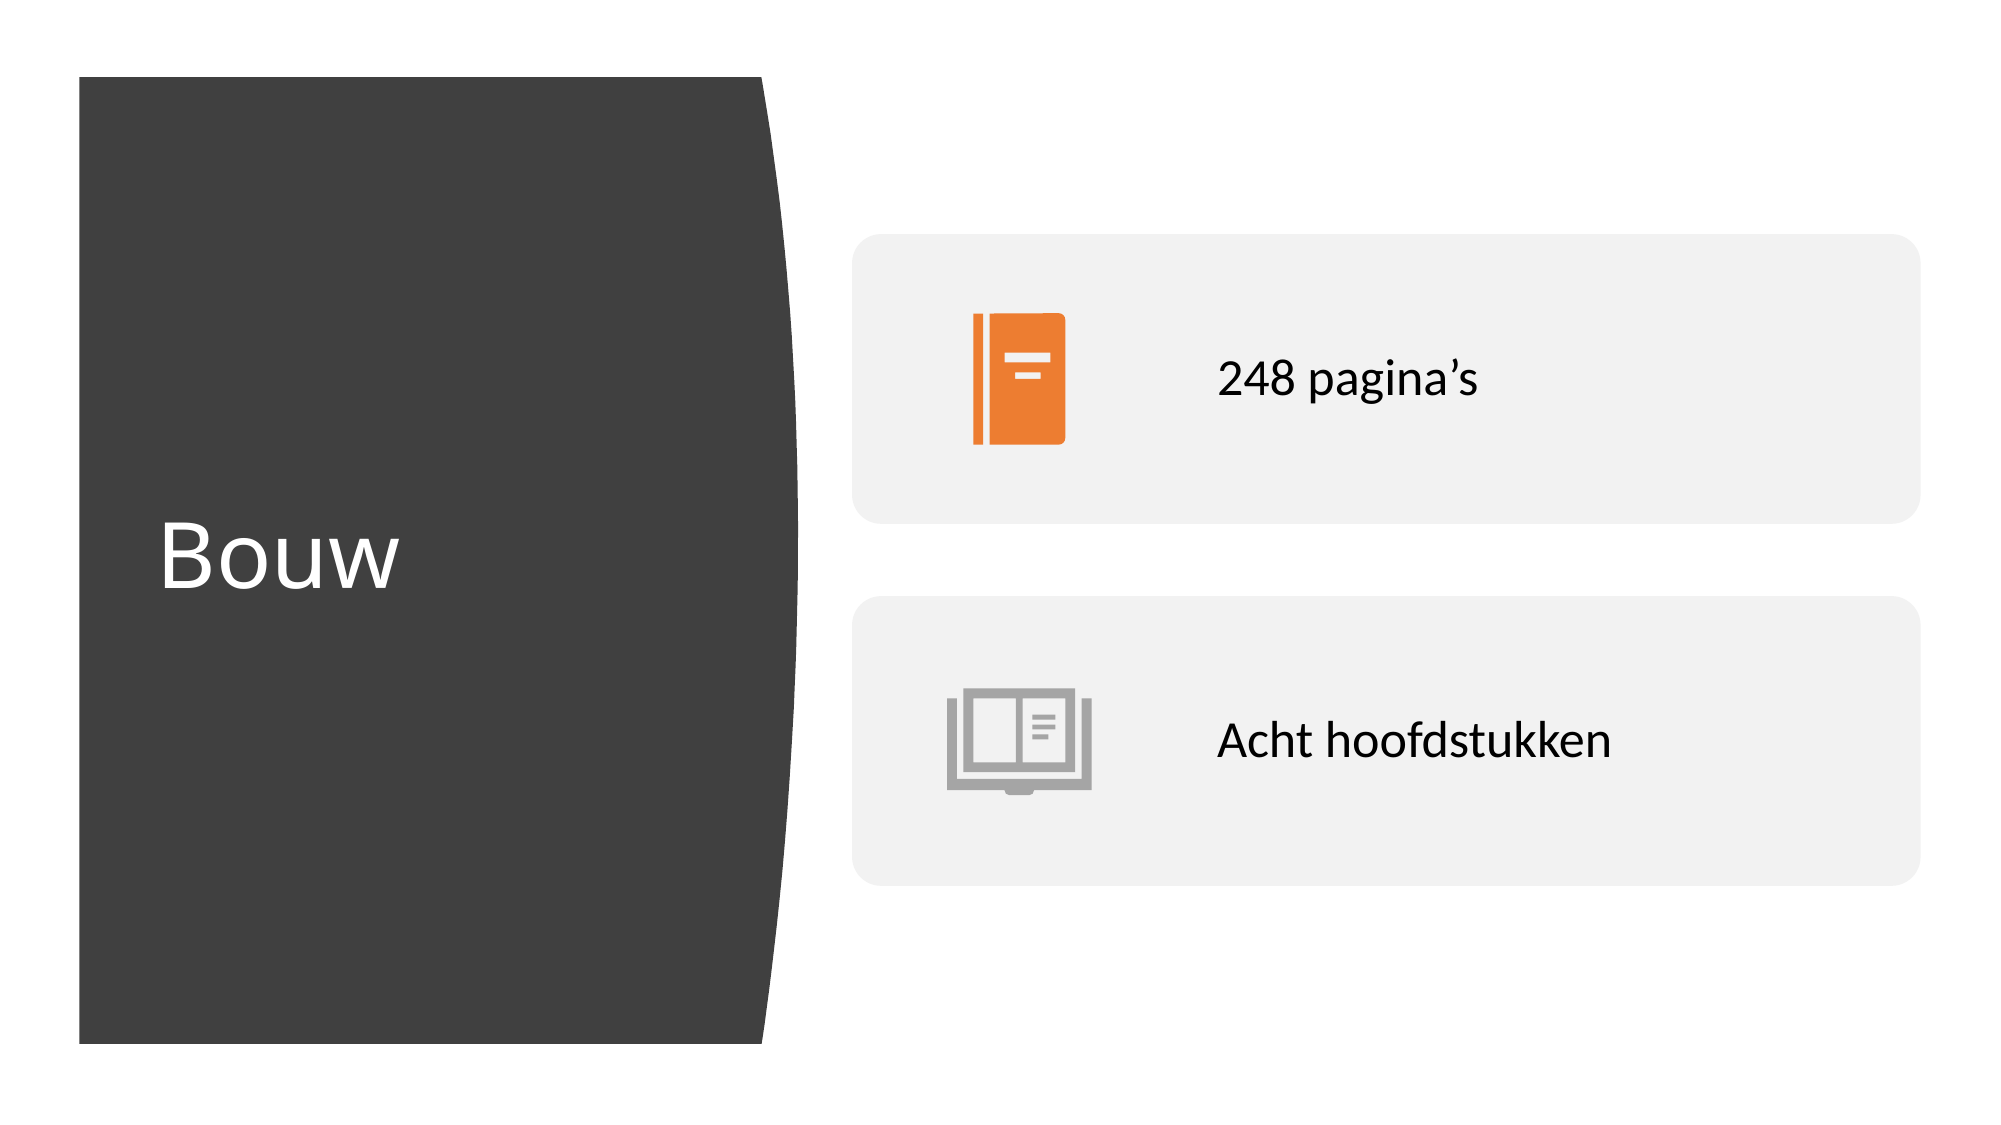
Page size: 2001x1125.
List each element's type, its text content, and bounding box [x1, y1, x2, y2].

text_box 248 pagina’s [1186, 234, 1921, 524]
text_box [852, 234, 1186, 524]
text_box [852, 596, 1186, 886]
title Bouw [141, 166, 702, 953]
text_box Acht hoofdstukken [1186, 596, 1921, 886]
text_box [79, 77, 799, 1044]
